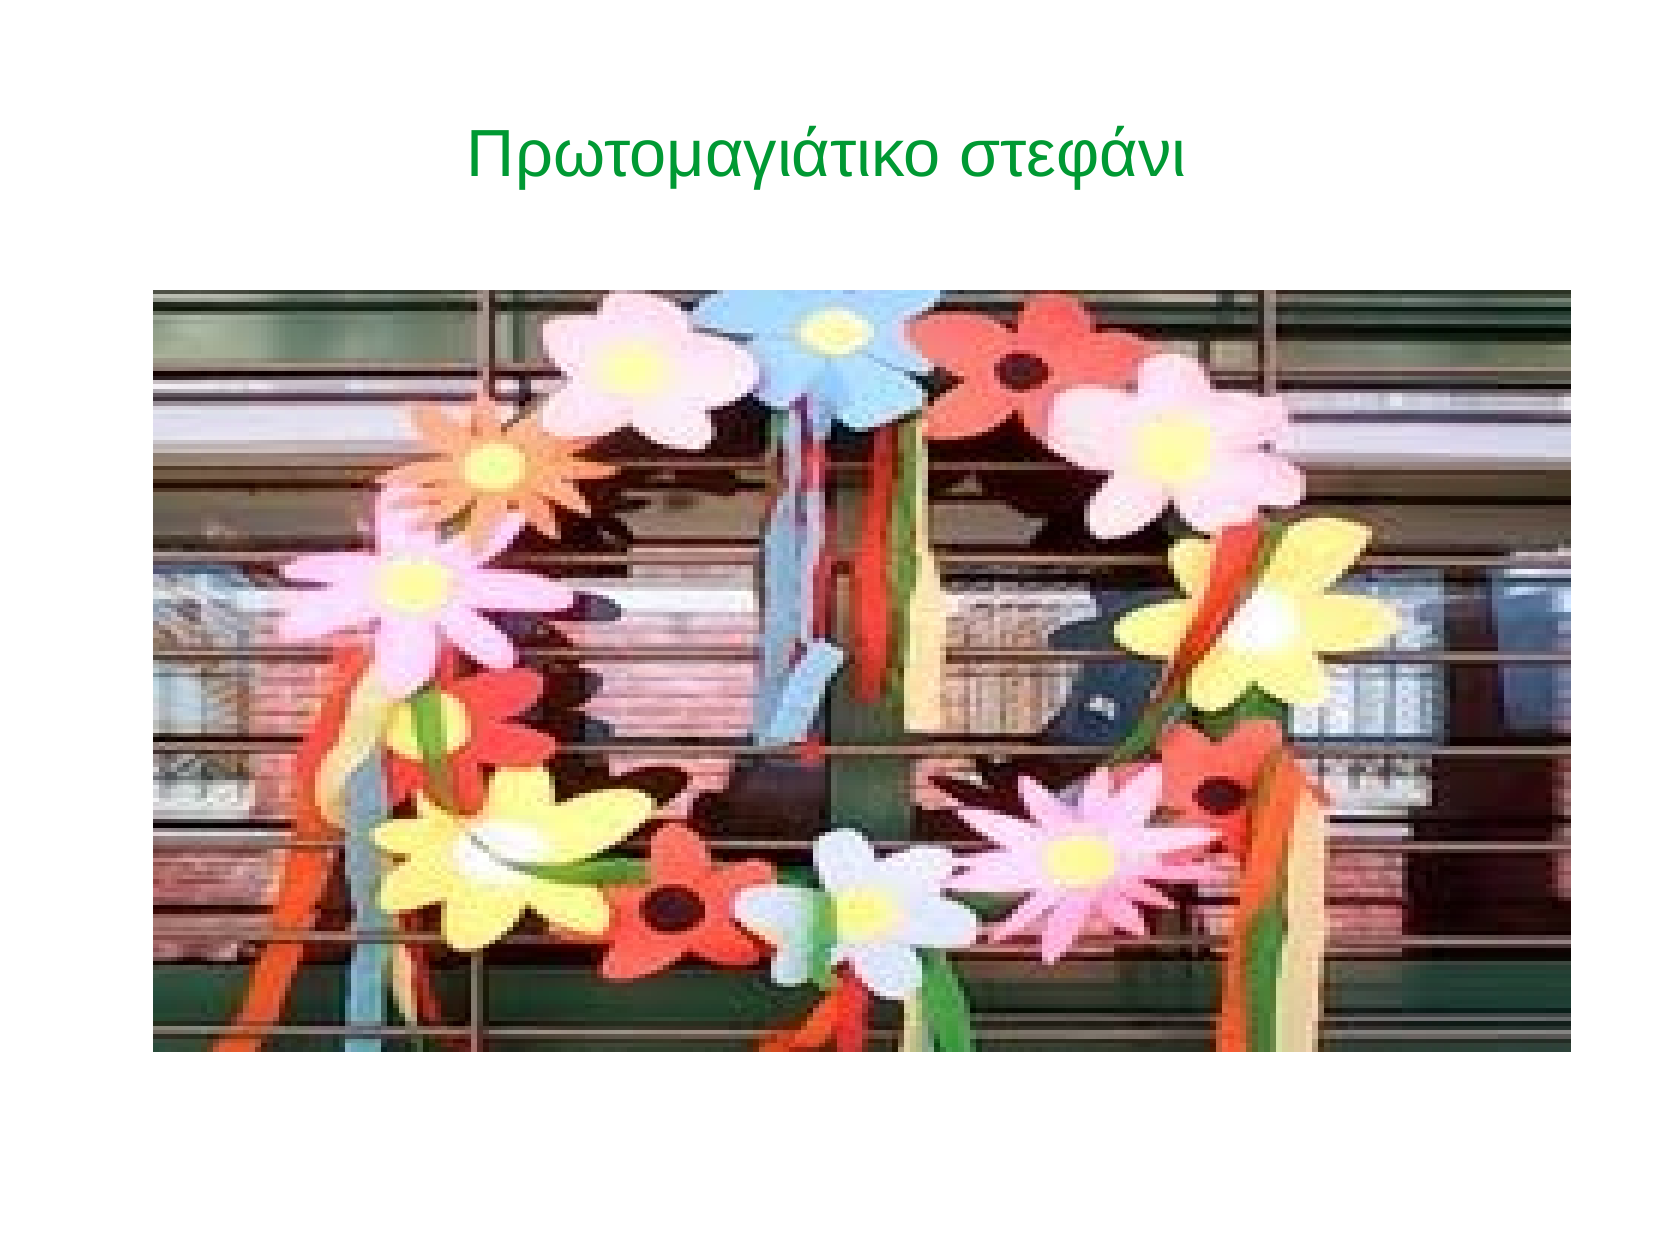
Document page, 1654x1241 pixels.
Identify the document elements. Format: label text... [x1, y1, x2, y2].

picture [153, 290, 1571, 1052]
title Πρωτομαγιάτικο στεφάνι [82, 49, 1571, 257]
